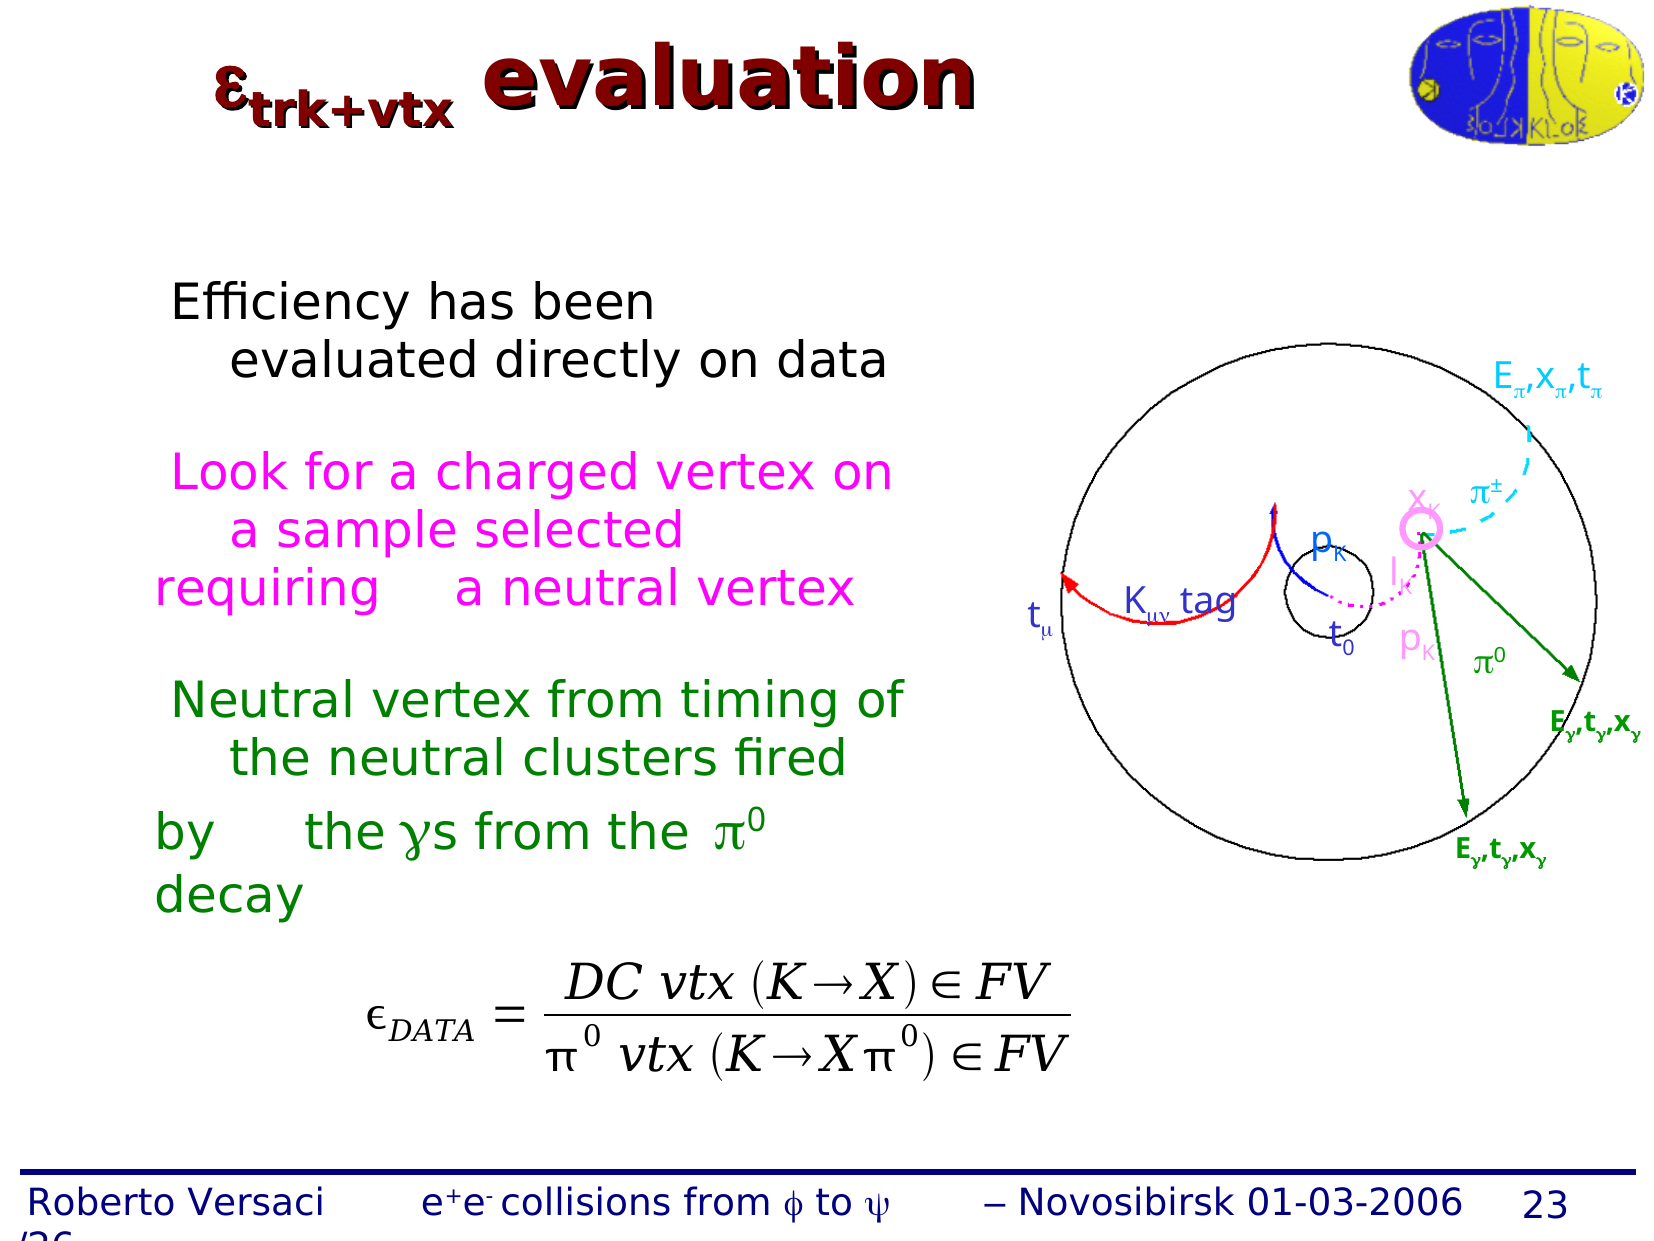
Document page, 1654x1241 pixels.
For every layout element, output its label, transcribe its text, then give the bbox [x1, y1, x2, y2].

text_box E,t,x [1440, 819, 1576, 877]
text_box Efficiency has been evaluated directly on data Look for a charged vertex on a sample selected requiring a neutral vertex Neutral vertex from timing of the neutral clusters fired by the s from the 0 decay [139, 265, 935, 1029]
text_box ± [1456, 462, 1518, 520]
text_box lK [1374, 537, 1428, 609]
chart [359, 952, 1079, 1088]
picture [1398, 0, 1654, 151]
text_box t0 [1313, 598, 1370, 670]
text_box E,x,t [1477, 341, 1618, 411]
picture [1037, 318, 1626, 885]
text_box K tag [1108, 565, 1253, 636]
text_box pK [1383, 603, 1451, 675]
text_box pK [1295, 504, 1362, 576]
text_box xK [1392, 462, 1456, 535]
text_box lK [1409, 537, 1428, 544]
text_box 0 [1458, 631, 1521, 690]
text_box E,t,x [1534, 693, 1654, 751]
text_box t [1012, 579, 1069, 650]
title trk+vtx evaluation [139, 17, 1051, 149]
